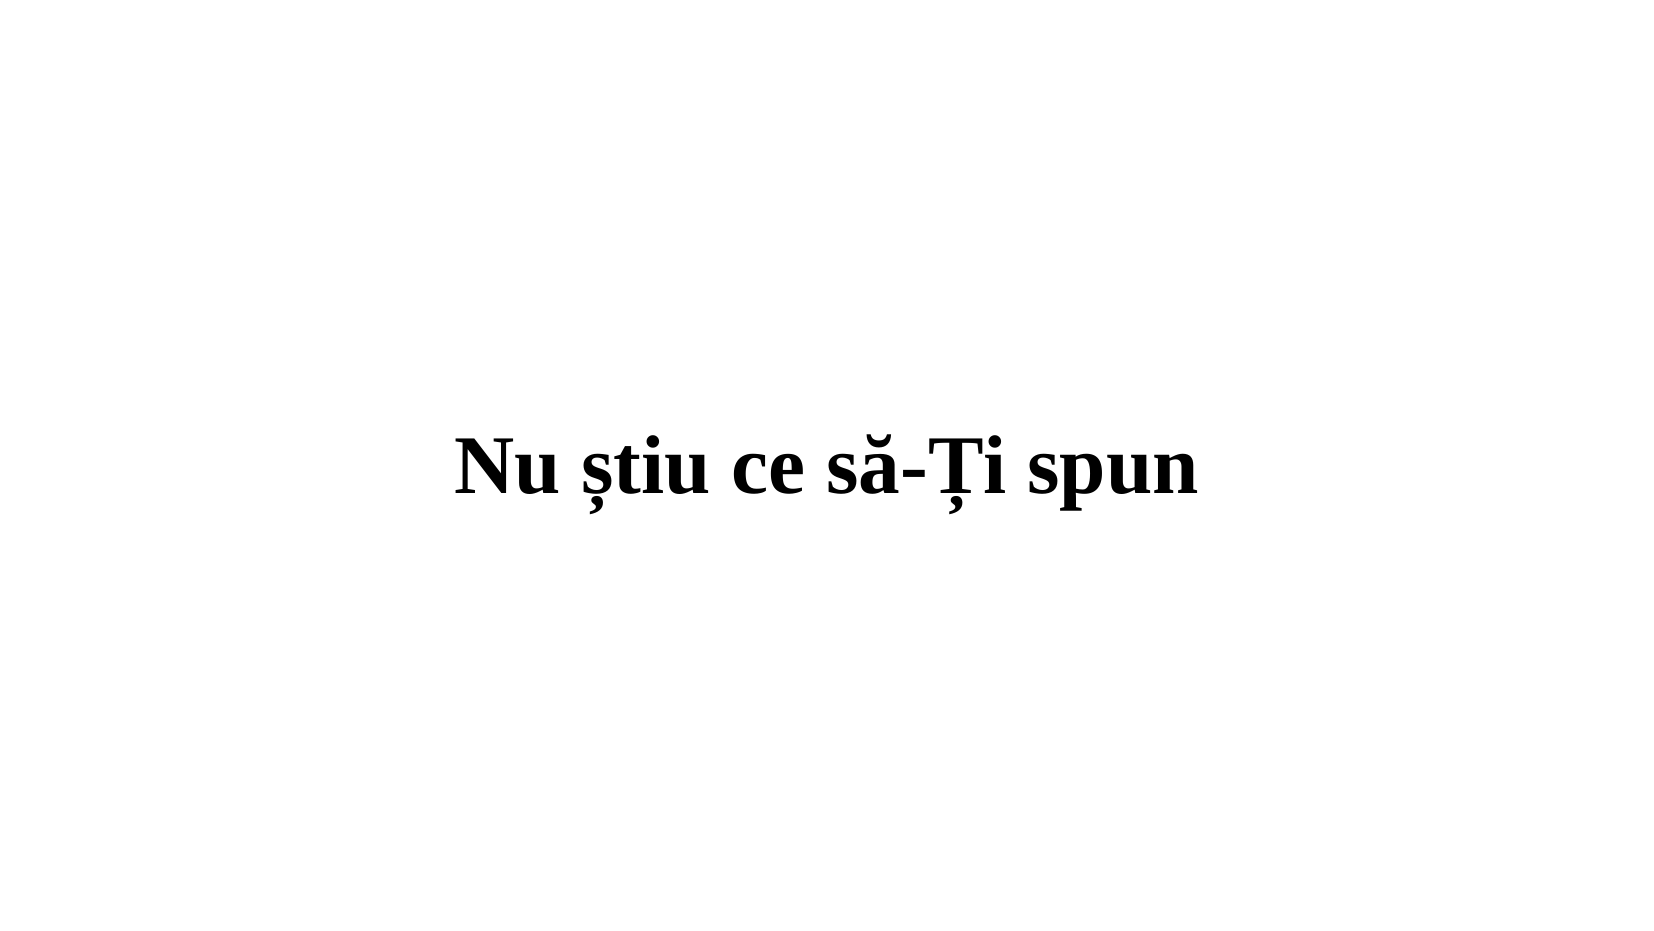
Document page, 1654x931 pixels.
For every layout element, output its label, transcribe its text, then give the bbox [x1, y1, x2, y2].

subtitle Nu știu ce să-Ți spun [300, 150, 1354, 781]
